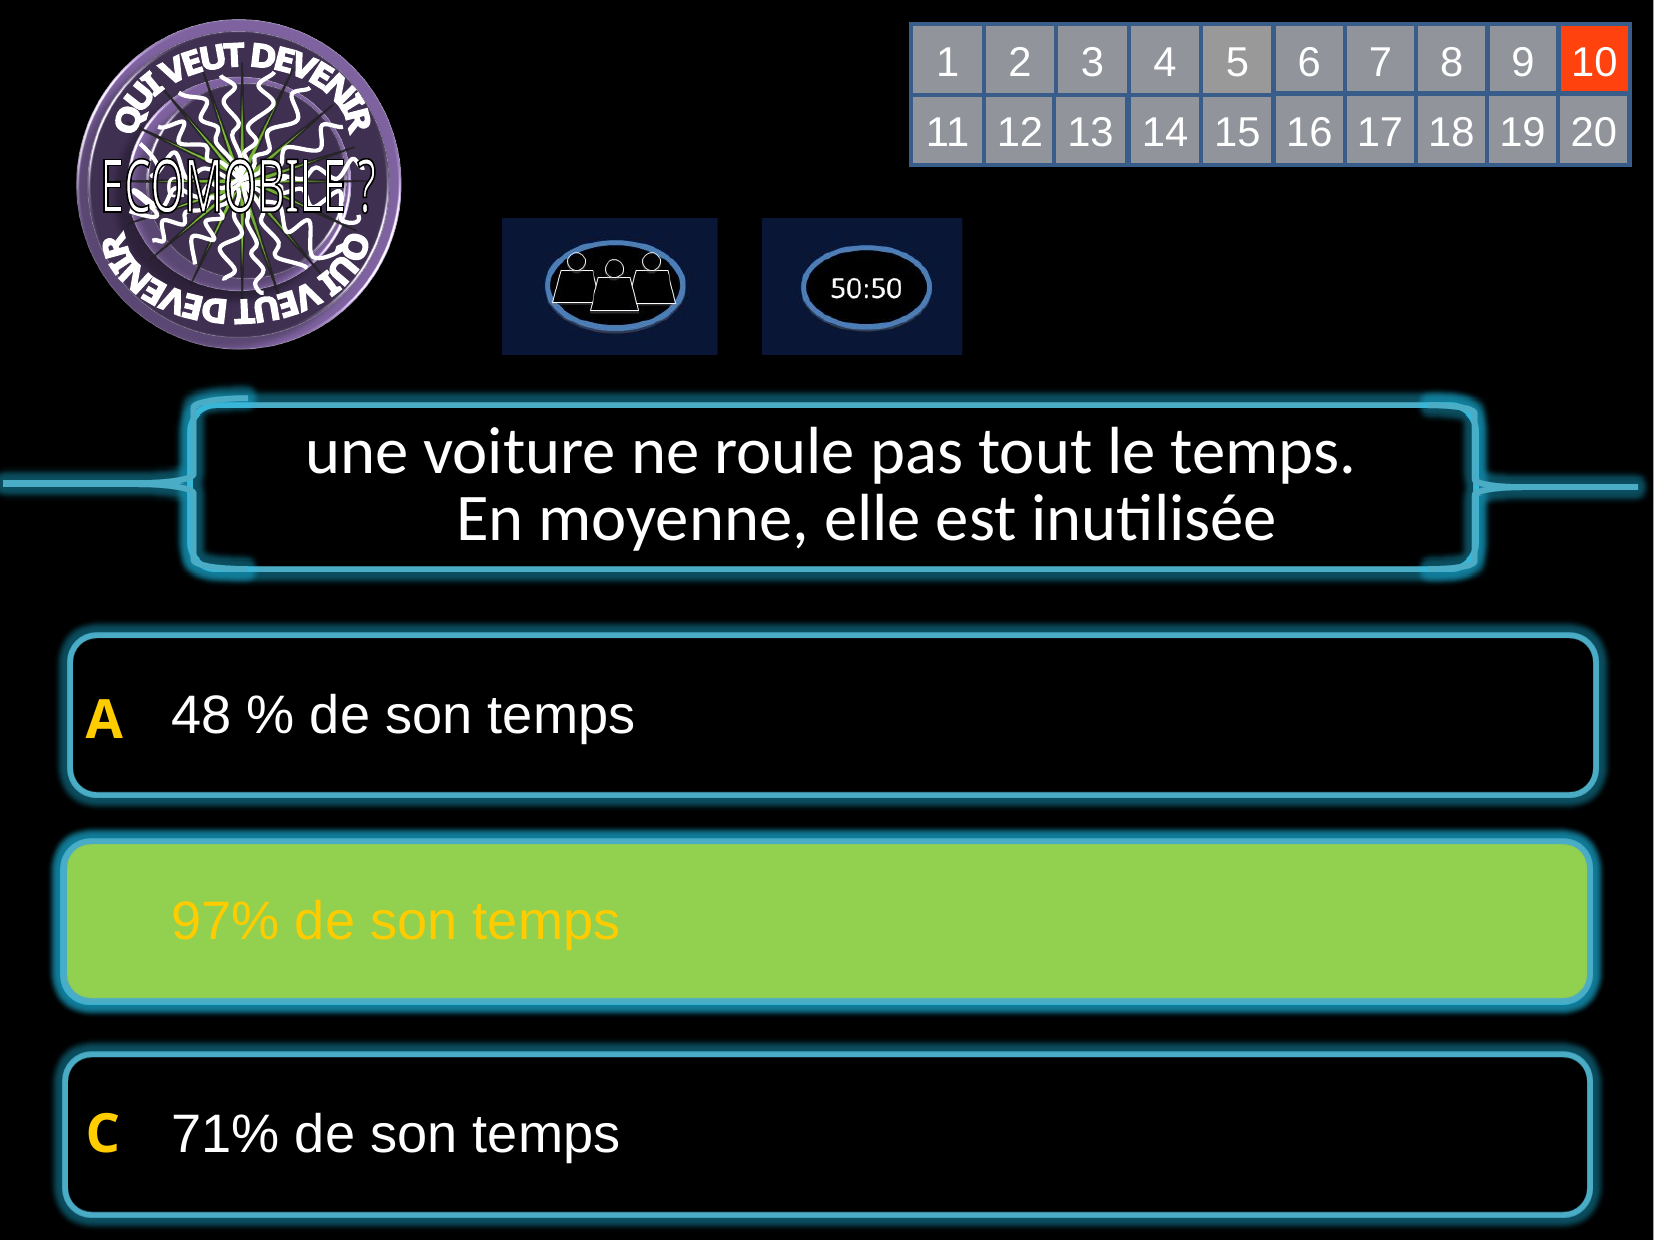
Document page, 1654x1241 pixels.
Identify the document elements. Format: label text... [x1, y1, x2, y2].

title une voiture ne roule pas tout le temps. En moyenne, elle est inutilisée [200, 407, 1477, 573]
picture [45, 1034, 1610, 1235]
list 97% de son temps [171, 850, 1571, 993]
text_box 11 [911, 94, 983, 166]
text_box 12 [983, 94, 1054, 166]
list 48 % de son temps [171, 643, 1571, 786]
text_box 8 [1416, 24, 1487, 93]
text_box 6 [1273, 24, 1344, 93]
text_box 15 [1201, 94, 1273, 166]
text_box 20 [1558, 93, 1630, 166]
list 71% de son temps [171, 1062, 1571, 1205]
text_box 18 [1415, 93, 1486, 166]
picture [0, 377, 1654, 591]
text_box 7 [1344, 24, 1416, 93]
text_box 19 [1486, 93, 1558, 166]
text_box 3 [1056, 24, 1128, 95]
text_box 14 [1128, 94, 1201, 166]
text_box 13 [1054, 94, 1127, 166]
text_box 10 [1558, 24, 1630, 93]
text_box 16 [1273, 93, 1345, 166]
picture [53, 18, 402, 370]
picture [50, 615, 1616, 815]
picture [43, 821, 1610, 1022]
text_box 9 [1487, 24, 1558, 93]
text_box 1 [911, 24, 983, 94]
text_box 4 [1128, 24, 1201, 94]
text_box 5 [1201, 24, 1273, 94]
text_box 2 [983, 24, 1056, 94]
text_box 17 [1345, 93, 1415, 166]
